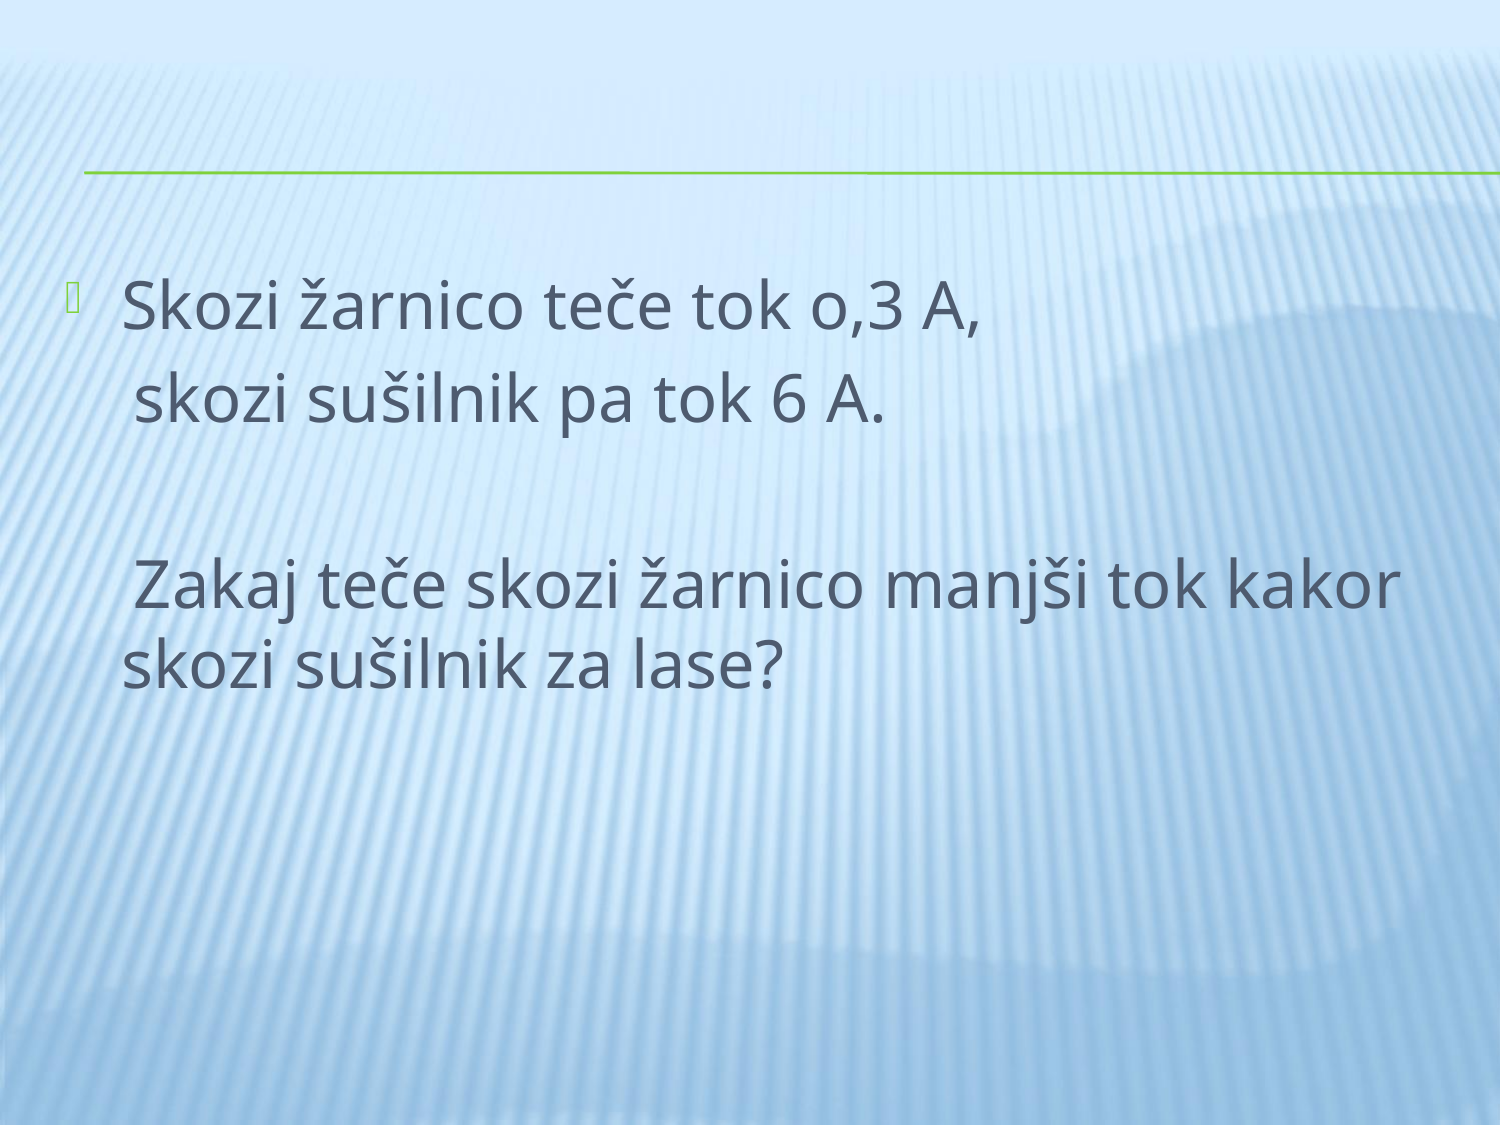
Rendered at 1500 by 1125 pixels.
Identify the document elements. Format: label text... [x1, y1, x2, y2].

list Skozi žarnico teče tok o,3 A, skozi sušilnik pa tok 6 A. Zakaj teče skozi žarnico manjši tok kakor skozi sušilnik za lase? [50, 254, 1475, 998]
picture [0, 0, 1500, 1125]
